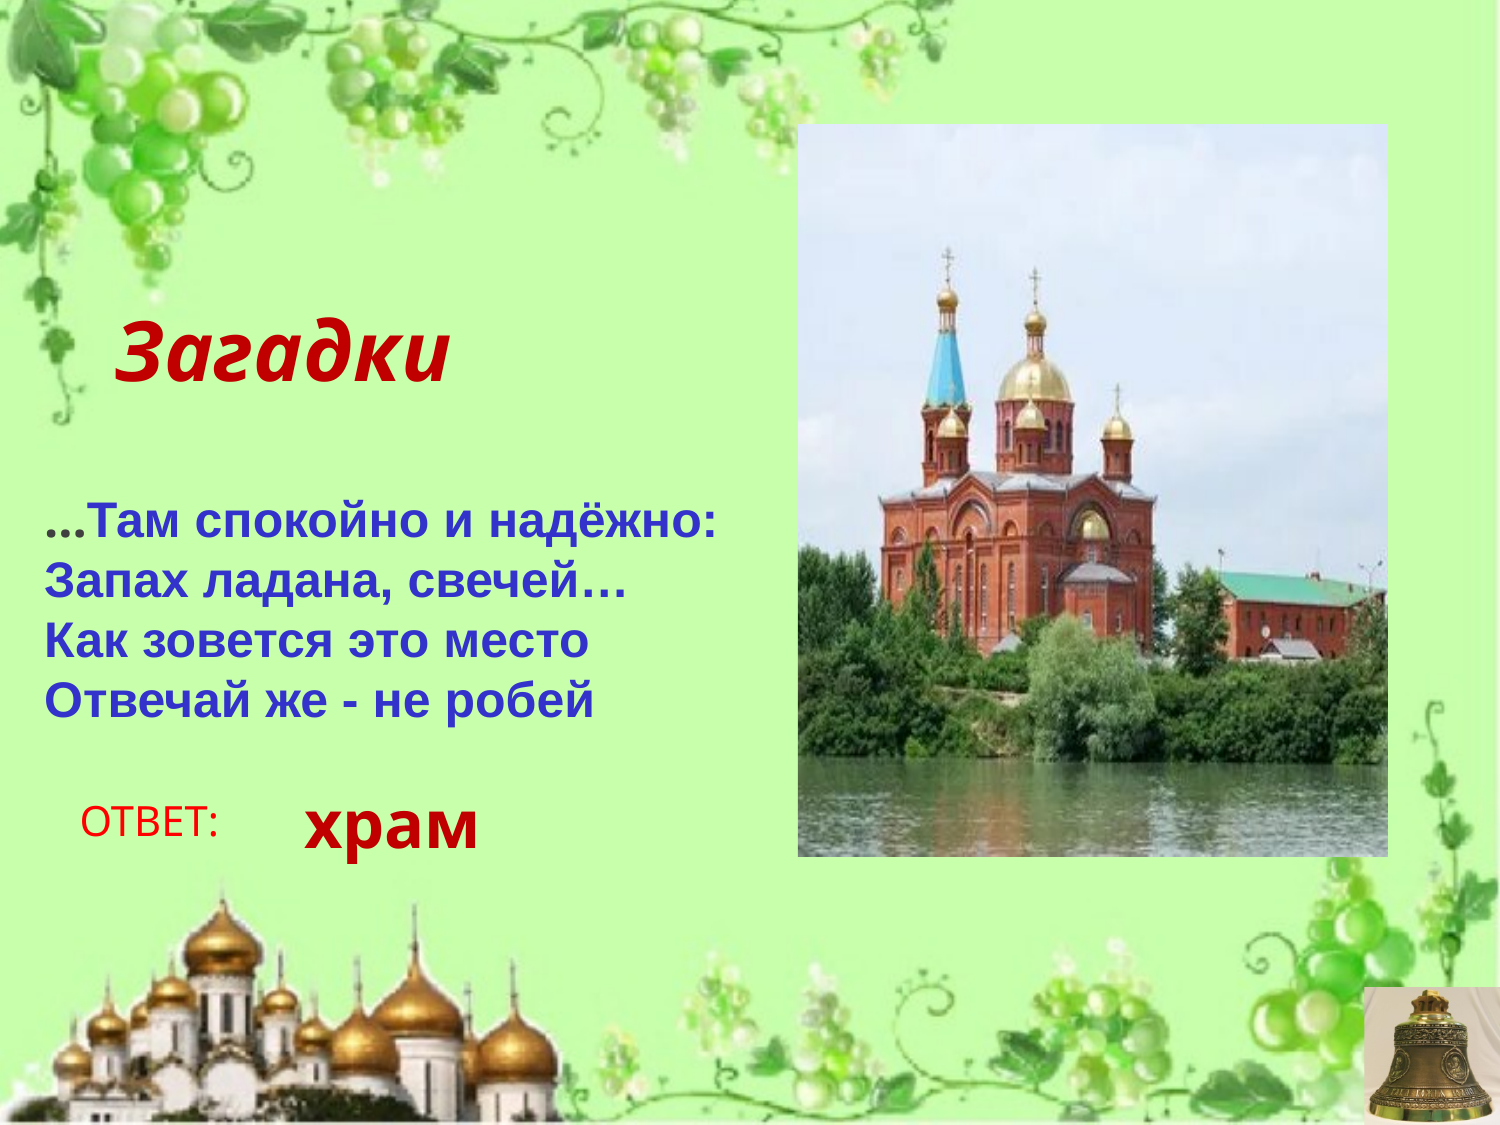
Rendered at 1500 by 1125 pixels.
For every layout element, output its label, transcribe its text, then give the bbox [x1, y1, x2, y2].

text_box …Там спокойно и надёжно: Запах ладана, свечей… Как зовется это место Отвечай же - не робей [29, 479, 774, 735]
text_box ОТВЕТ: [64, 786, 289, 852]
picture [0, 0, 1500, 1125]
text_box храм [289, 774, 680, 870]
text_box Загадки [100, 290, 797, 406]
